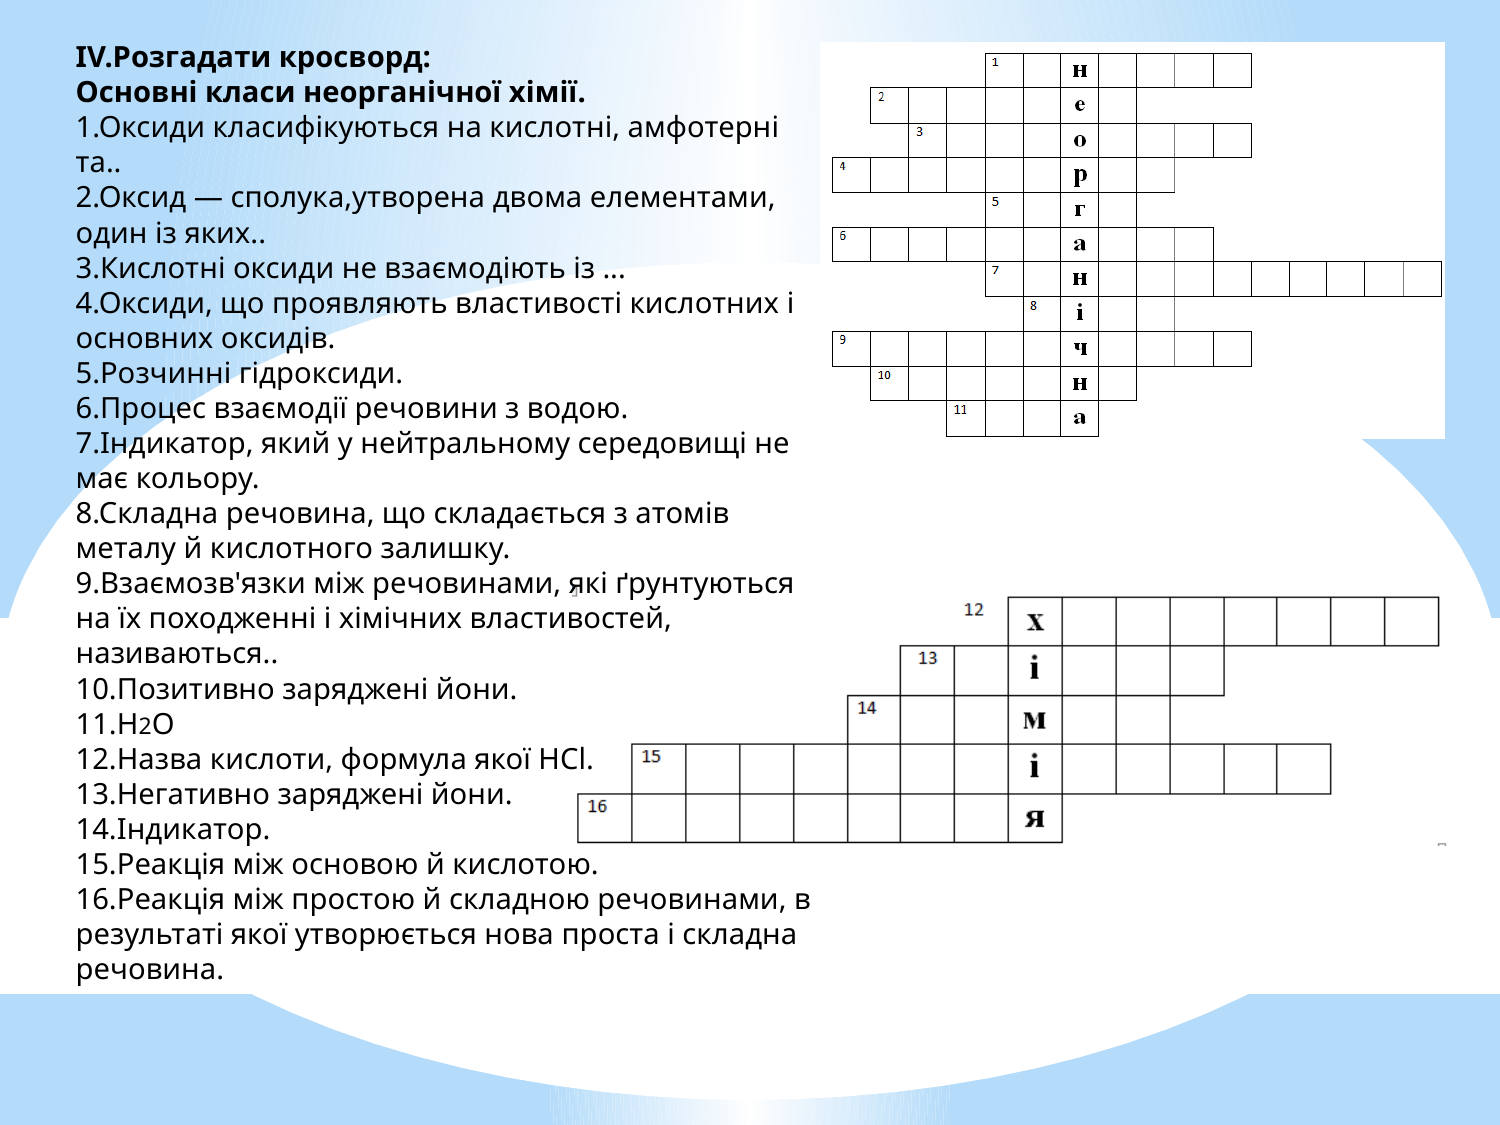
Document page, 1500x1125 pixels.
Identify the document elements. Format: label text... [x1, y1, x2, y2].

list IV.Розгадати кросворд: Основні класи неорганічної хімії. 1.Оксиди класифікуються на кислотні, амфотерні та.. 2.Оксид — сполука,утворена двома елементами, один із яких.. 3.Кислотні оксиди не взаємодіють із ... 4.Оксиди, що проявляють властивості кислотних і основних оксидів. 5.Розчинні гідроксиди. 6.Процес взаємодії речовини з водою. 7.Індикатор, який у нейтральному середовищі не має кольору. 8.Складна речовина, що складається з атомів металу й кислотного залишку. 9.Взаємозв'язки між речовинами, які ґрунтуються на їх походженні і хімічних властивостей, називаються.. 10.Позитивно заряджені йони. 11.H2O 12.Назва кислоти, формула якої НCl. 13.Негативно заряджені йони. 14.Індикатор. 15.Реакція між основою й кислотою. 16.Реакція між простою й складною речовинами, в результаті якої утворюється нова проста і складна речовина. [53, 30, 845, 1071]
picture [820, 42, 1445, 439]
picture [845, 586, 1457, 846]
